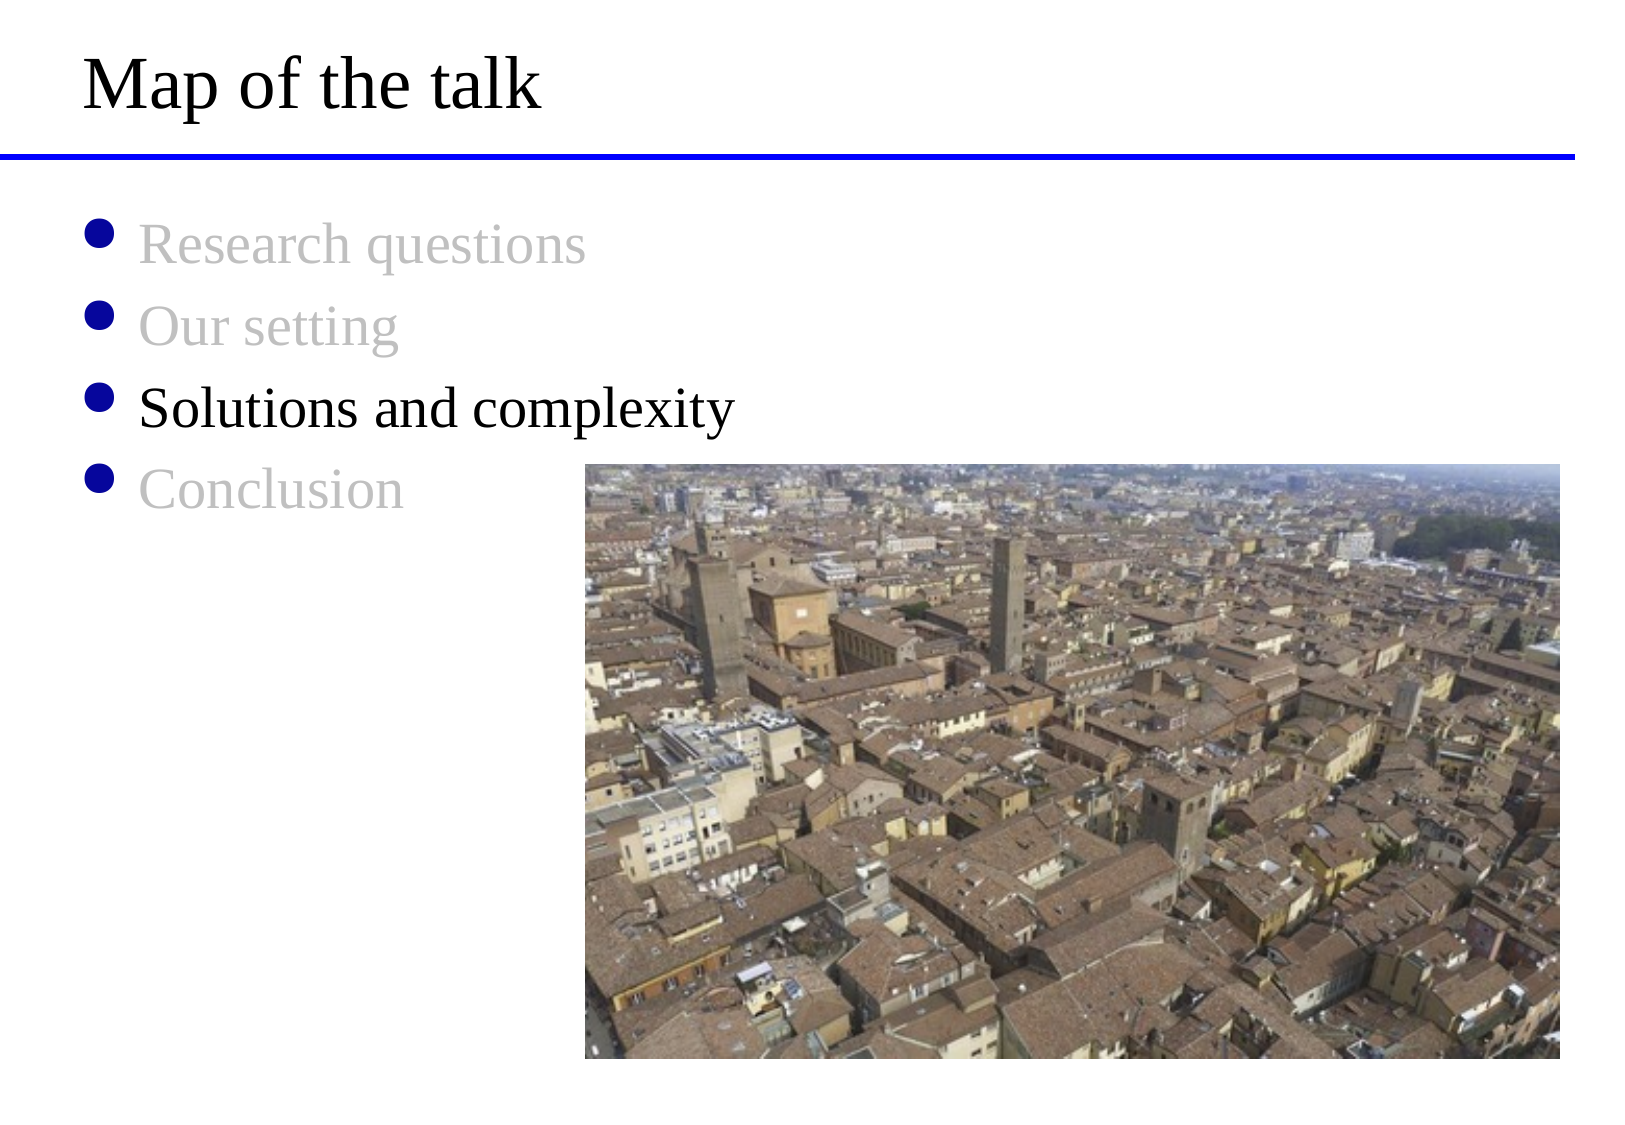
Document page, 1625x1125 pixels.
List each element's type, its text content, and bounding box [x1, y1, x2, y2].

picture [585, 464, 1560, 1059]
title Map of the talk [67, 27, 1544, 131]
list Research questions Our setting Solutions and complexity Conclusion [67, 198, 1546, 1061]
